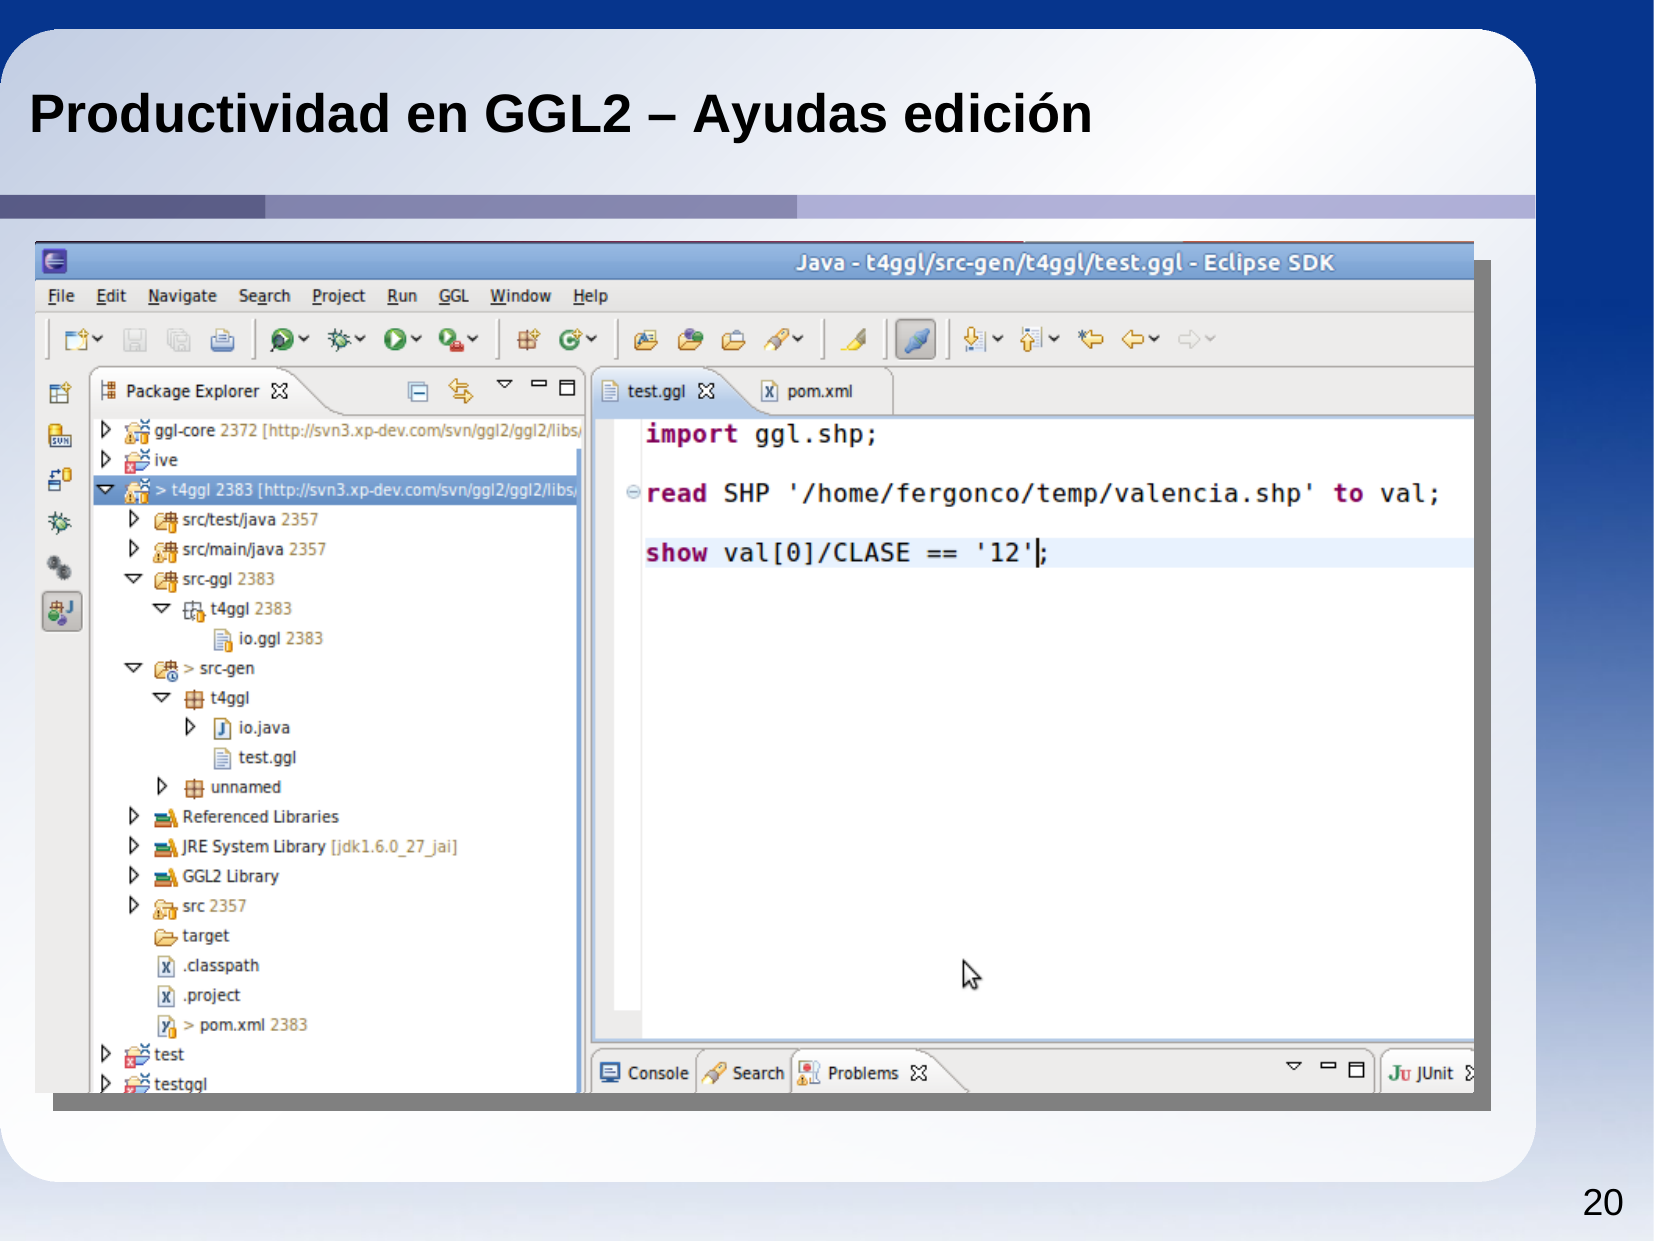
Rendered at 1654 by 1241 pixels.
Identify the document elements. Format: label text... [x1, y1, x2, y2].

picture [0, 0, 1654, 1241]
title Productividad en GGL2 – Ayudas edición [29, 49, 1506, 178]
picture [35, 241, 1474, 1093]
